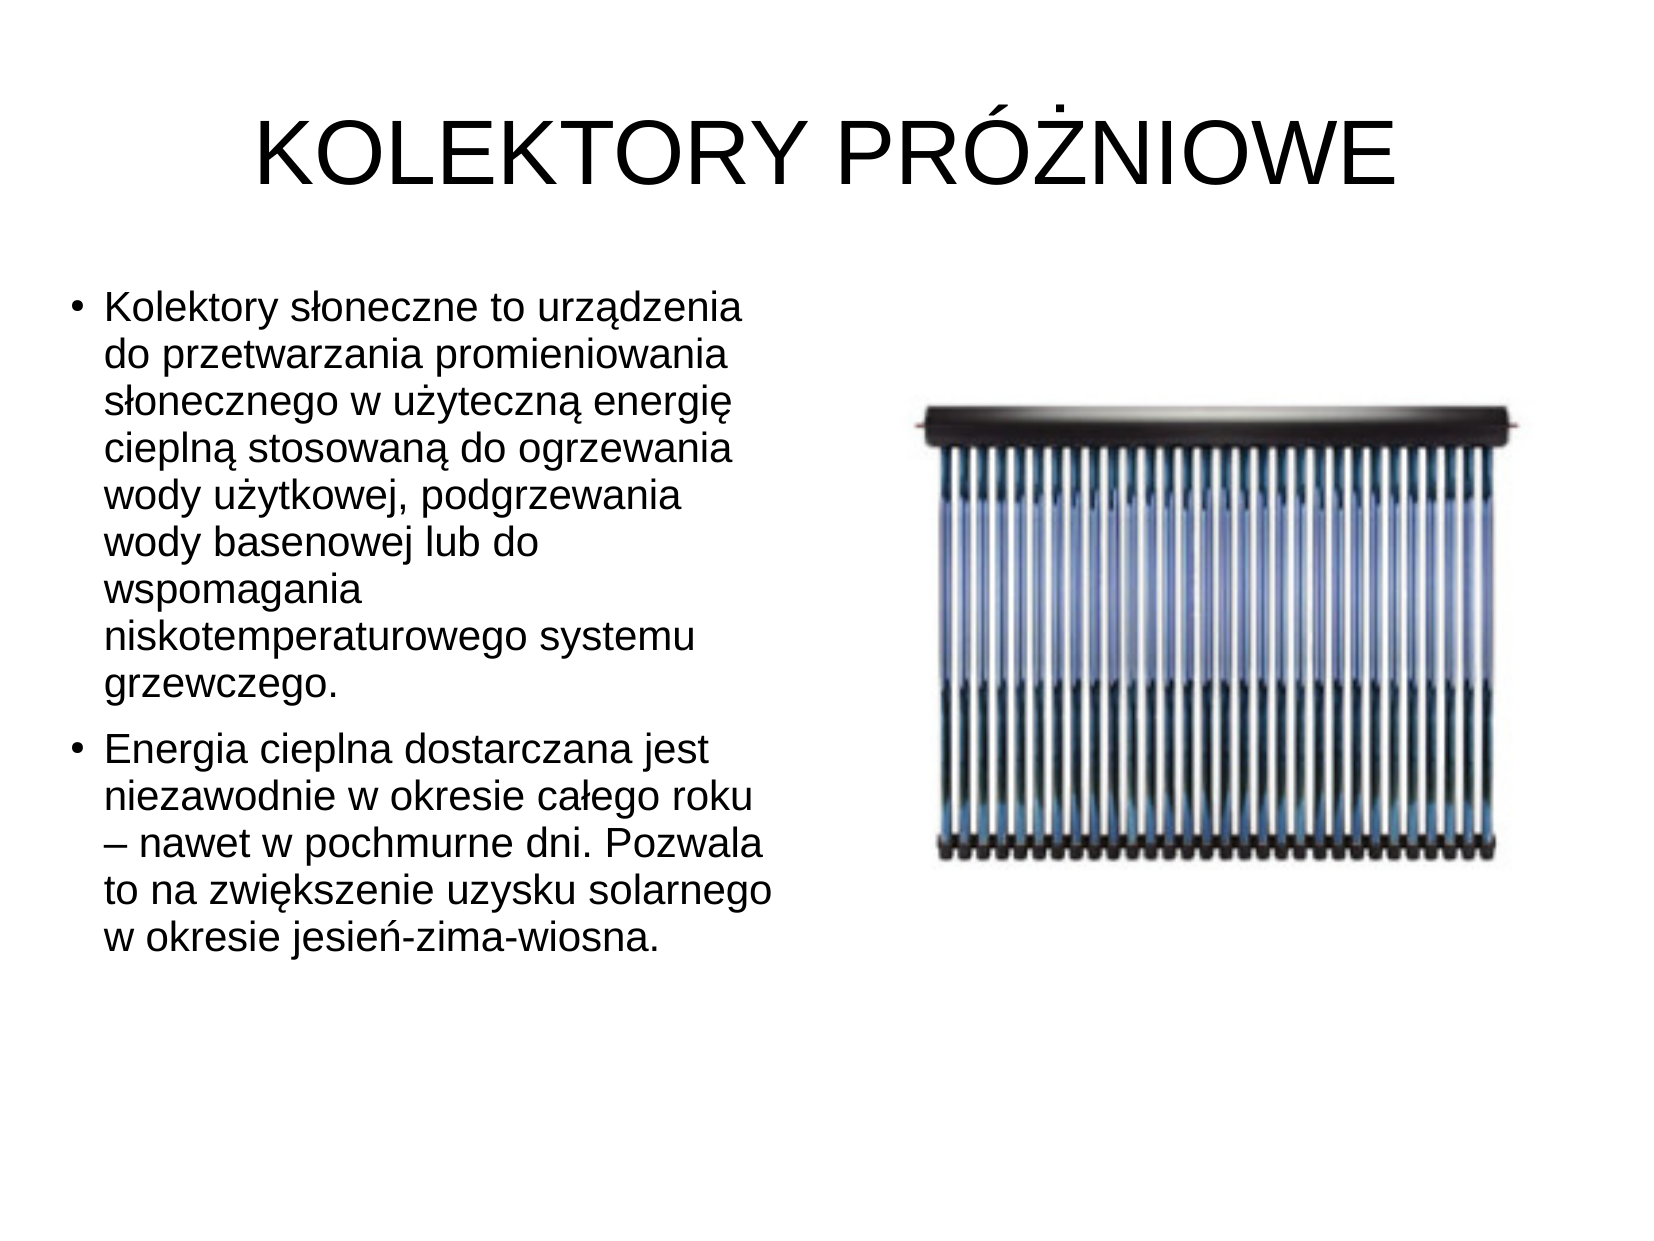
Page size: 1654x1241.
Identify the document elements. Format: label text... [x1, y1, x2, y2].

title KOLEKTORY PRÓŻNIOWE [82, 49, 1571, 257]
picture [845, 310, 1572, 989]
list Kolektory słoneczne to urządzenia do przetwarzania promieniowania słonecznego w użyteczną energię cieplną stosowaną do ogrzewania wody użytkowej, podgrzewania wody basenowej lub do wspomagania niskotemperaturowego systemu grzewczego. Energia cieplna dostarczana jest niezawodnie w okresie całego roku – nawet w pochmurne dni. Pozwala to na zwiększenie uzysku solarnego w okresie jesień-zima-wiosna. [59, 283, 786, 1003]
